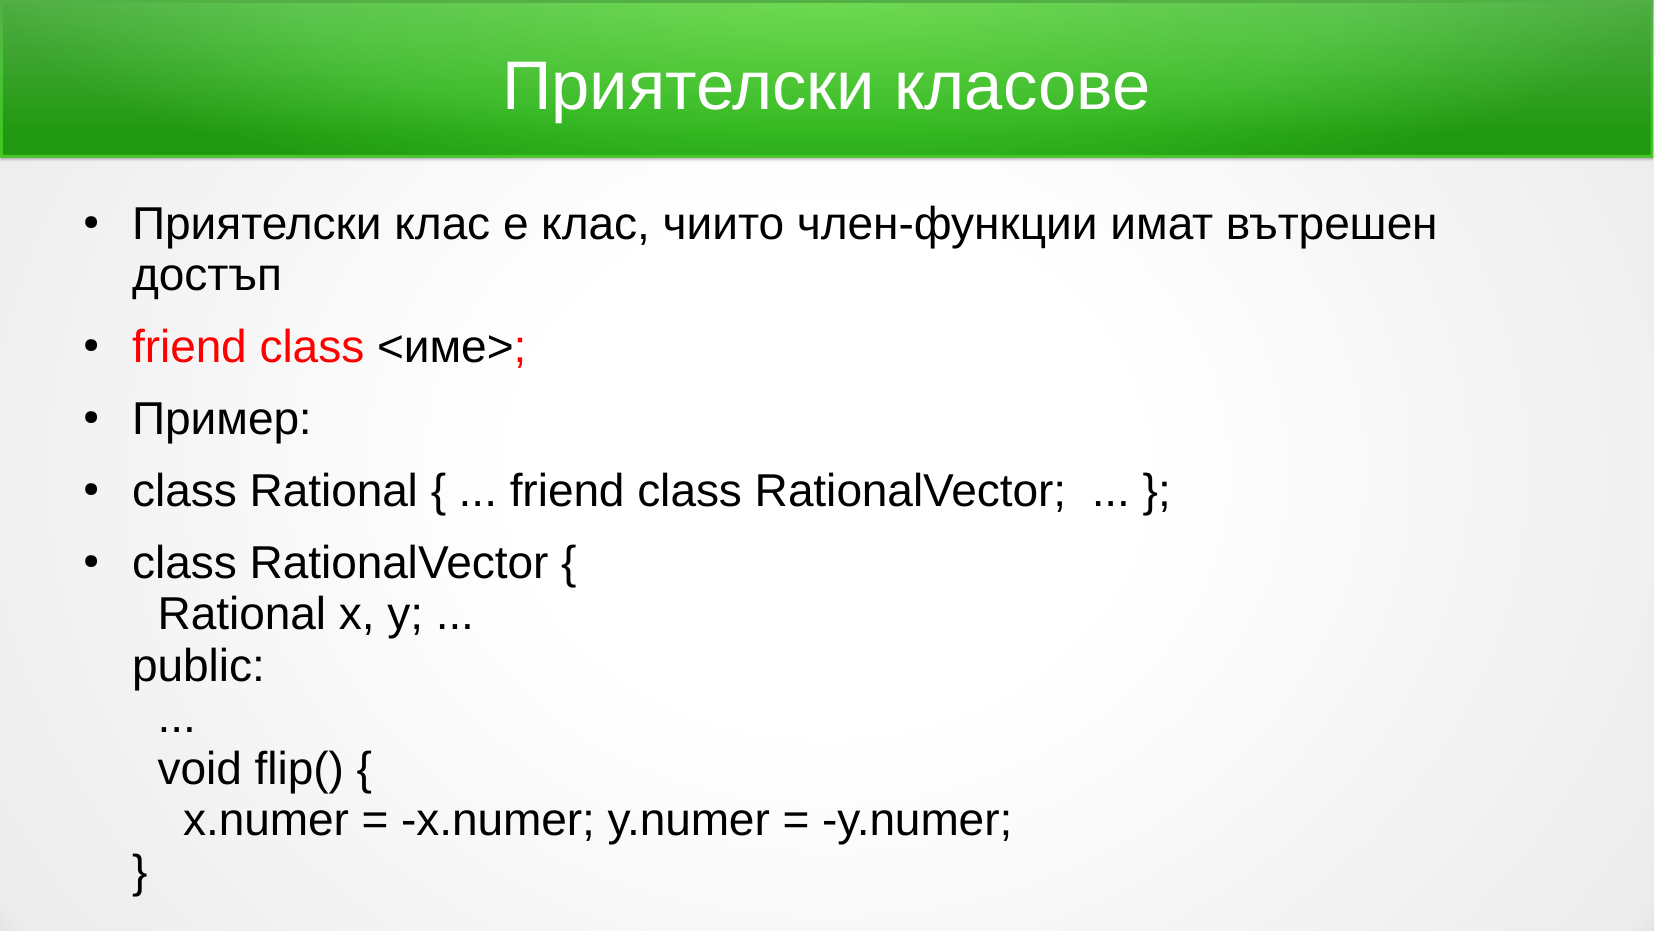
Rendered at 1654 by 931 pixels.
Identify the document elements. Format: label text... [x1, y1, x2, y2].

list Приятелски клас е клас, чиито член-функции имат вътрешен достъп friend class <име>; Пример: class Rational { ... friend class RationalVector; ... }; class RationalVector { Rational x, y; ... public: ... void flip() { x.numer = -x.numer; y.numer = -y.numer; } [66, 197, 1595, 898]
title Приятелски класове [82, 37, 1571, 135]
